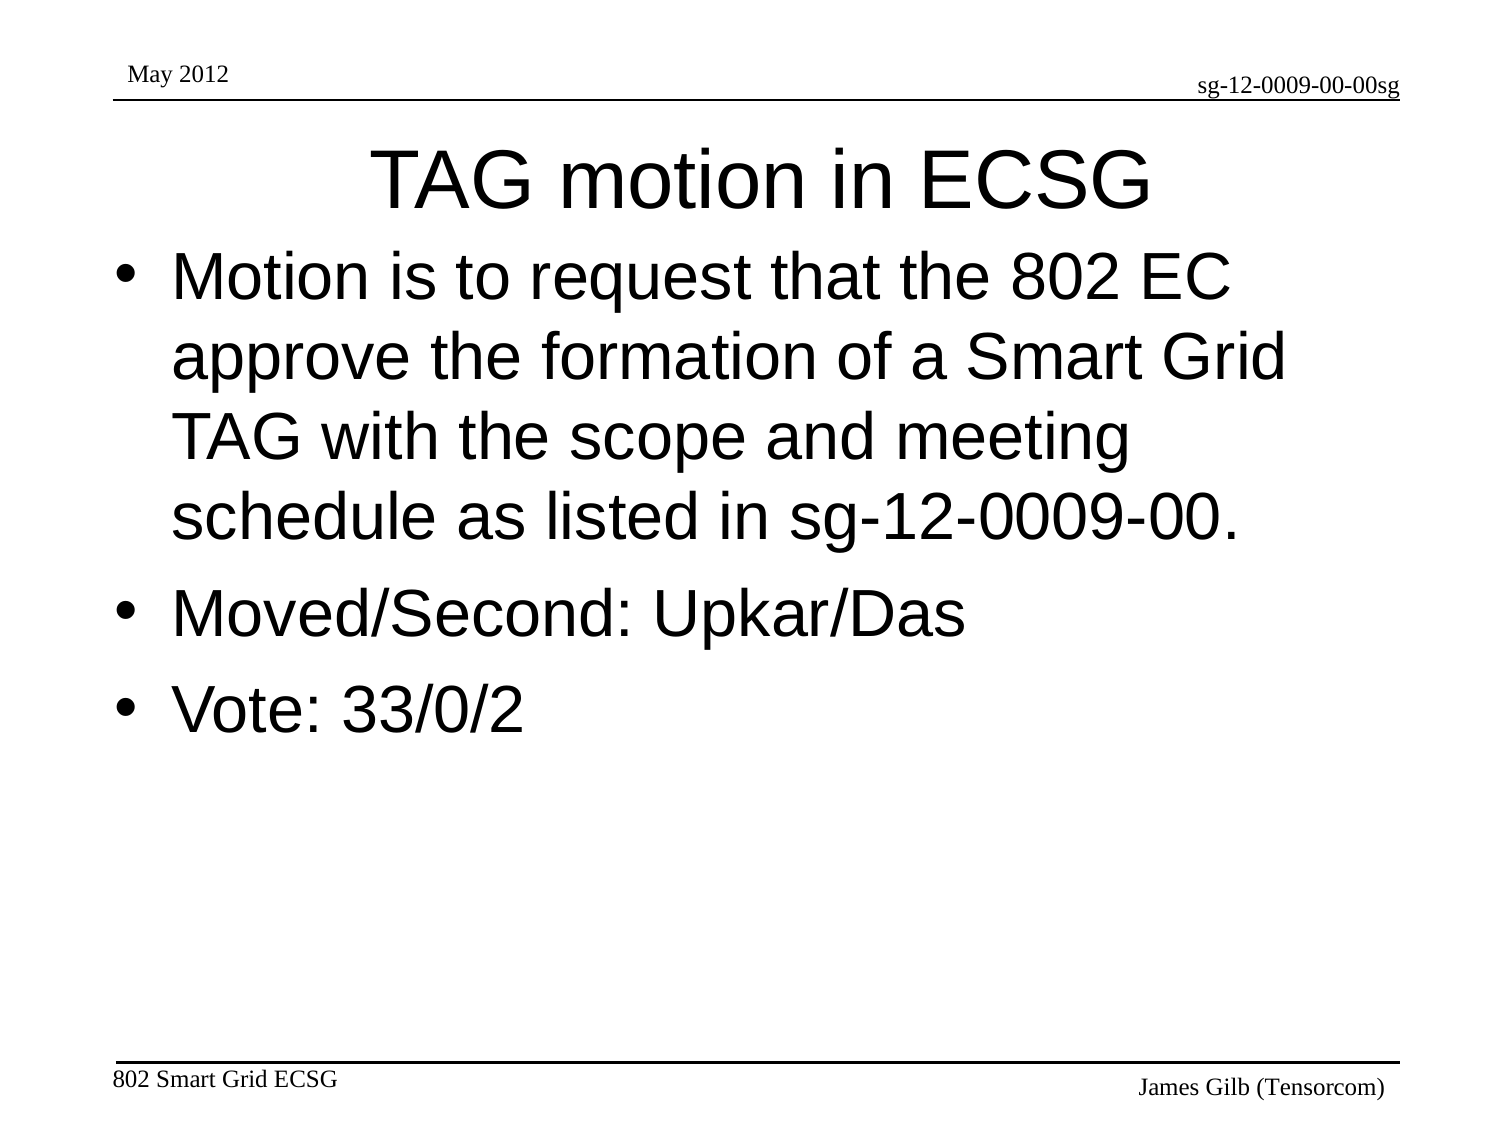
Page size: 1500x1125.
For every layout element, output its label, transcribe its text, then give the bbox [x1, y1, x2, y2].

title TAG motion in ECSG [125, 112, 1401, 238]
list Motion is to request that the 802 EC approve the formation of a Smart Grid TAG with the scope and meeting schedule as listed in sg-12-0009-00. Moved/Second: Upkar/Das Vote: 33/0/2 [99, 224, 1375, 968]
